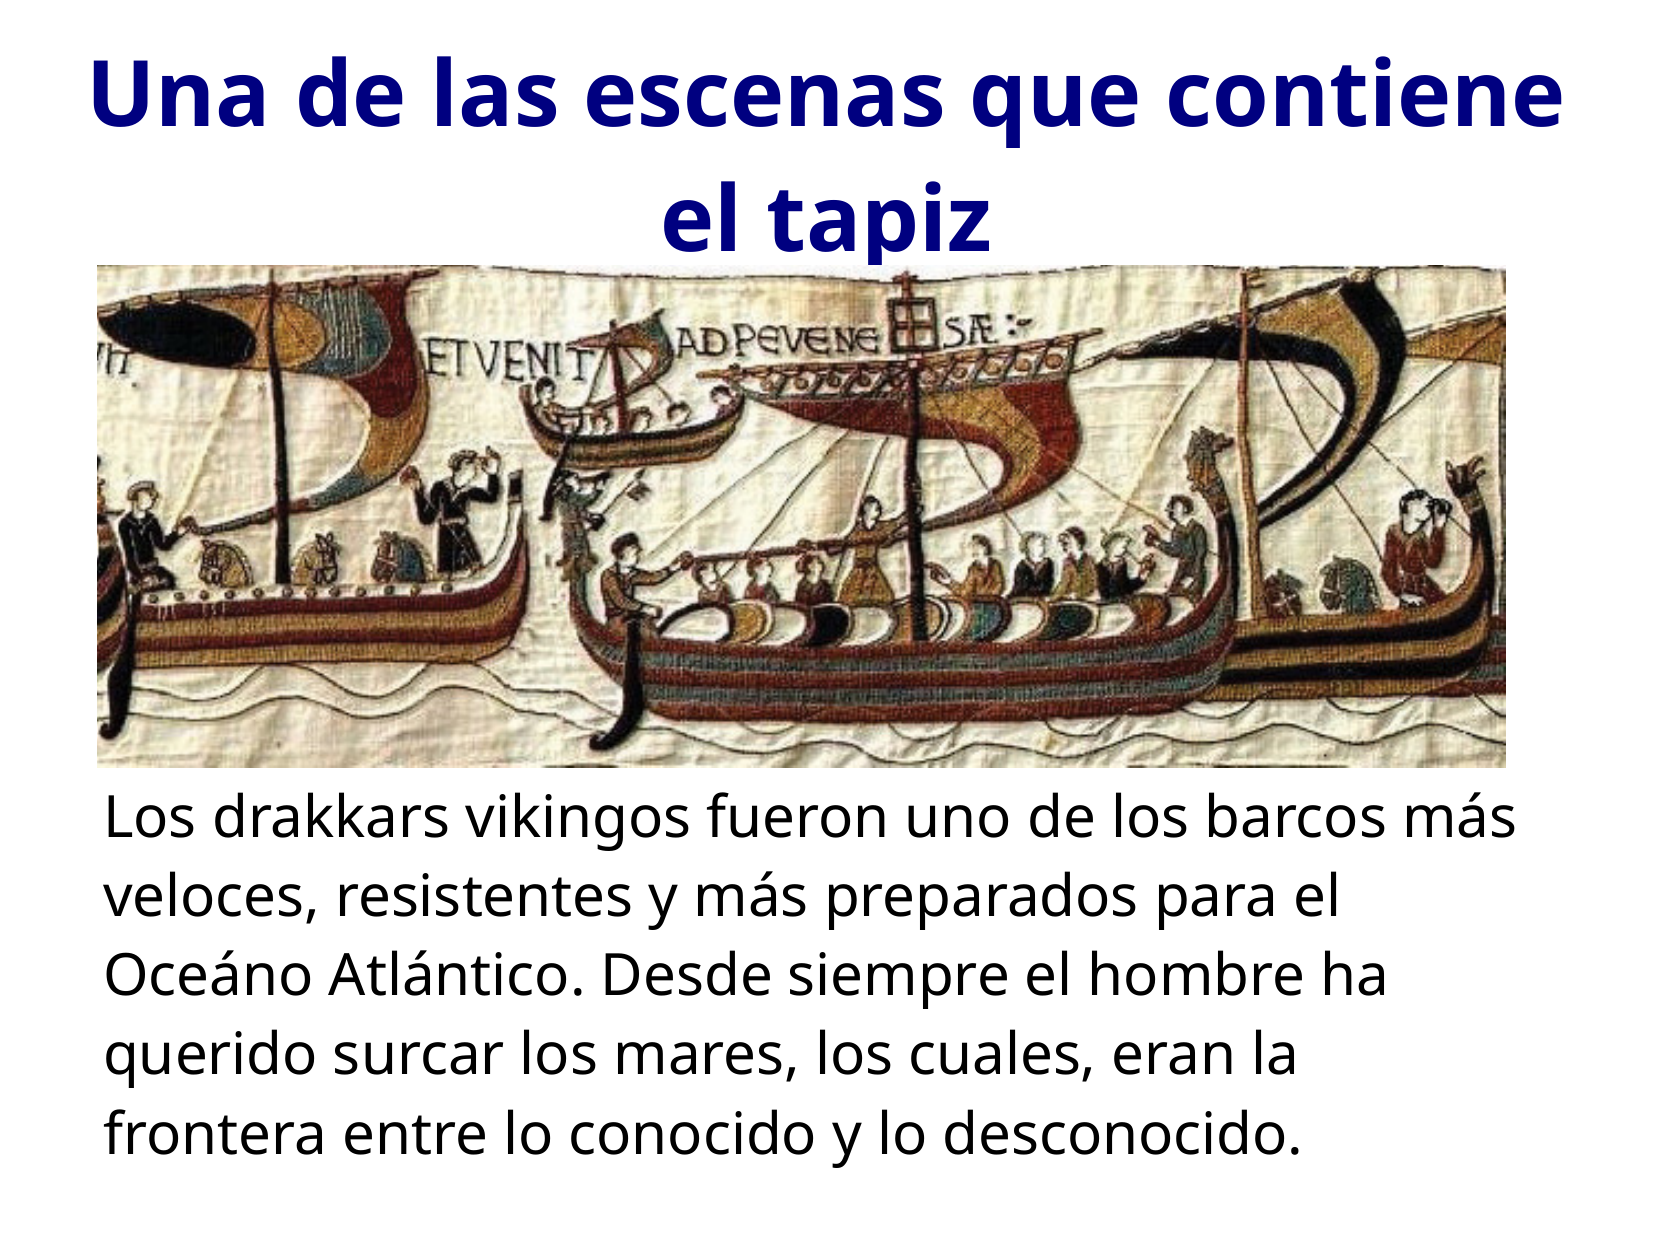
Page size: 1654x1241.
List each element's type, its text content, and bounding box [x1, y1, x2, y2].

picture [97, 265, 1506, 767]
title Una de las escenas que contiene el tapiz [82, 25, 1571, 281]
text_box Los drakkars vikingos fueron uno de los barcos más veloces, resistentes y más preparados para el Oceáno Atlántico. Desde siempre el hombre ha querido surcar los mares, los cuales, eran la frontera entre lo conocido y lo desconocido. [88, 767, 1536, 1191]
